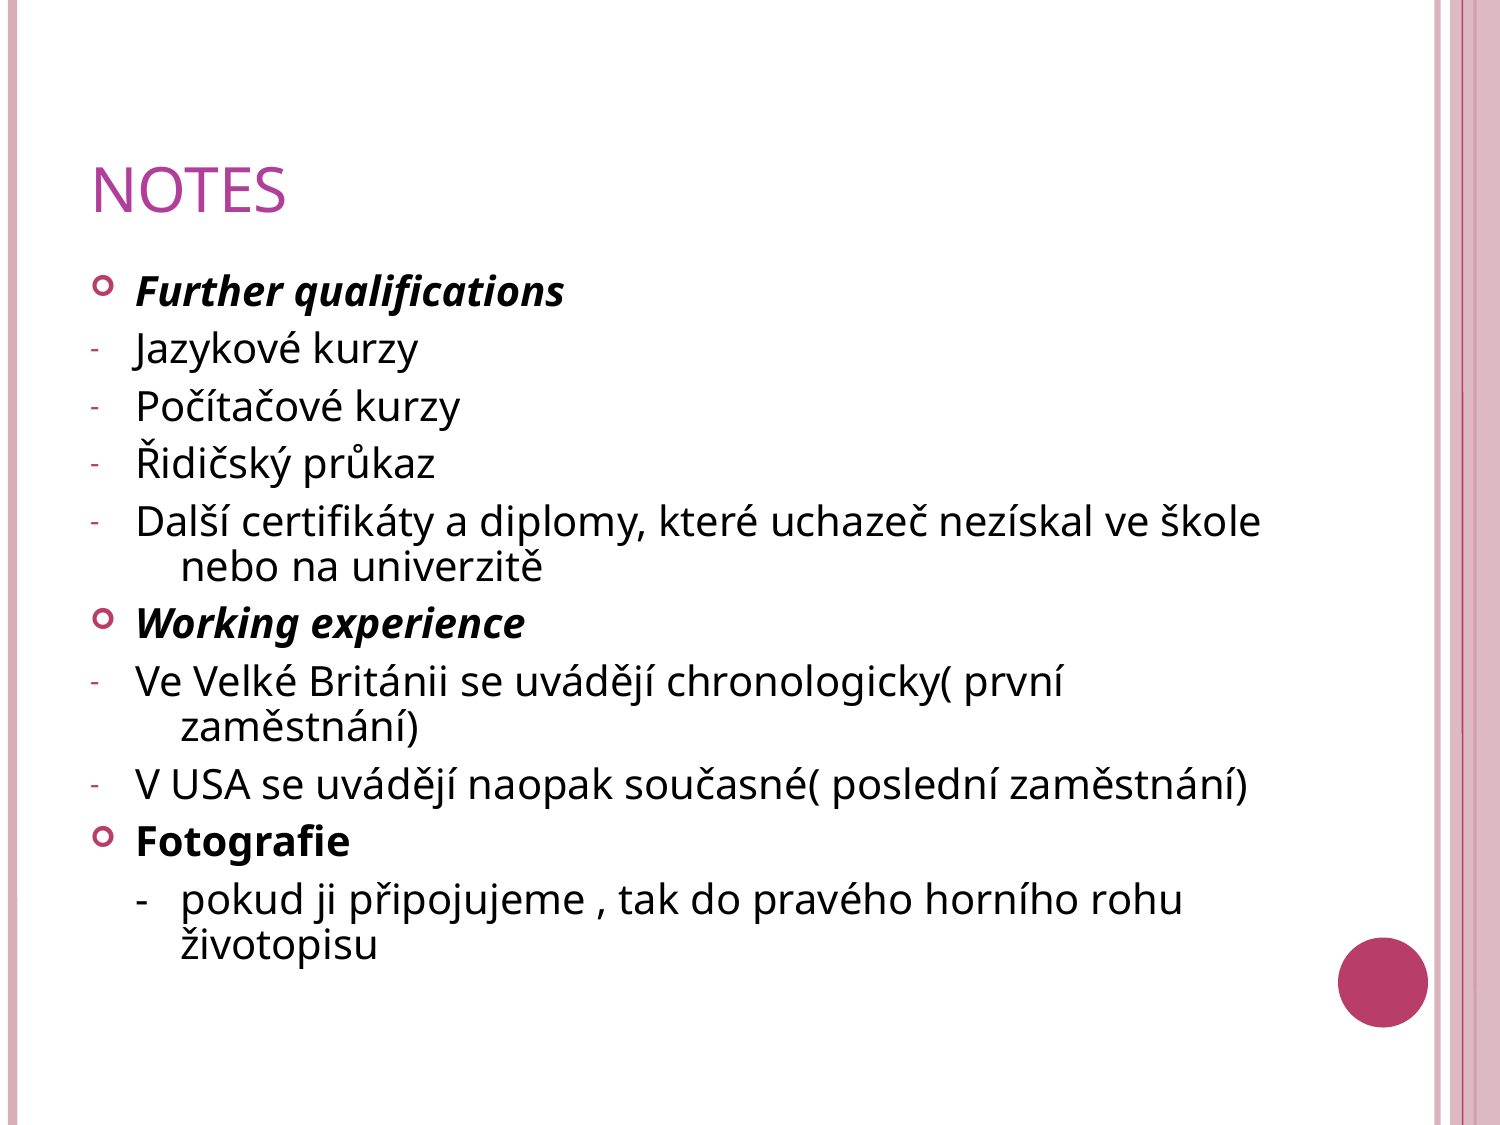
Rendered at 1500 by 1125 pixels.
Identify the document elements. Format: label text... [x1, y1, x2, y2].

title Notes [75, 45, 1300, 233]
list Further qualifications Jazykové kurzy Počítačové kurzy Řidičský průkaz Další certifikáty a diplomy, které uchazeč nezískal ve škole nebo na univerzitě Working experience Ve Velké Británii se uvádějí chronologicky( první zaměstnání) V USA se uvádějí naopak současné( poslední zaměstnání) Fotografie - pokud ji připojujeme , tak do pravého horního rohu životopisu [75, 262, 1300, 1062]
